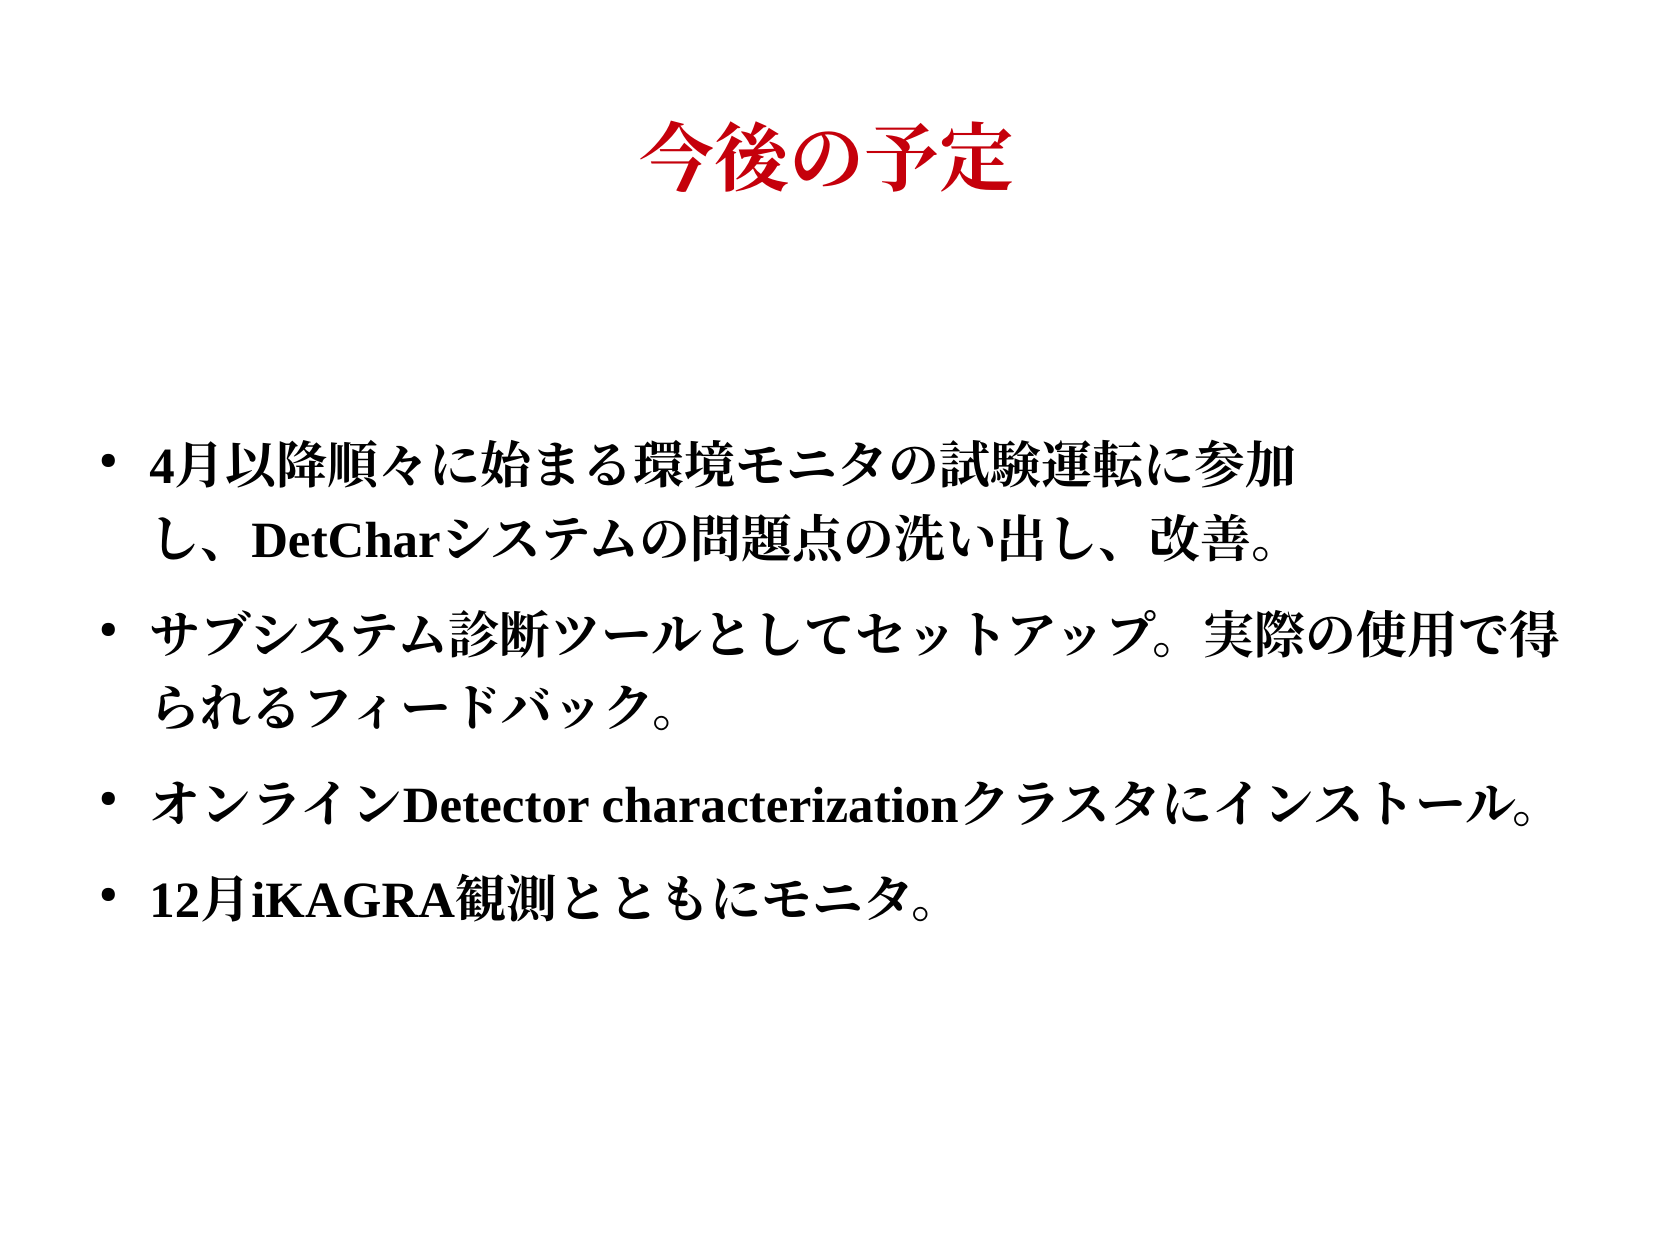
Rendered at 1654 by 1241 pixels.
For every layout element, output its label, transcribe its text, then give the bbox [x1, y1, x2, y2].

list 4月以降順々に始まる環境モニタの試験運転に参加し、DetCharシステムの問題点の洗い出し、改善。 サブシステム診断ツールとしてセットアップ。実際の使用で得られるフィードバック。 オンラインDetector characterizationクラスタにインストール。 12月iKAGRA観測とともにモニタ。 [82, 425, 1571, 1010]
title 今後の予定 [82, 49, 1571, 257]
